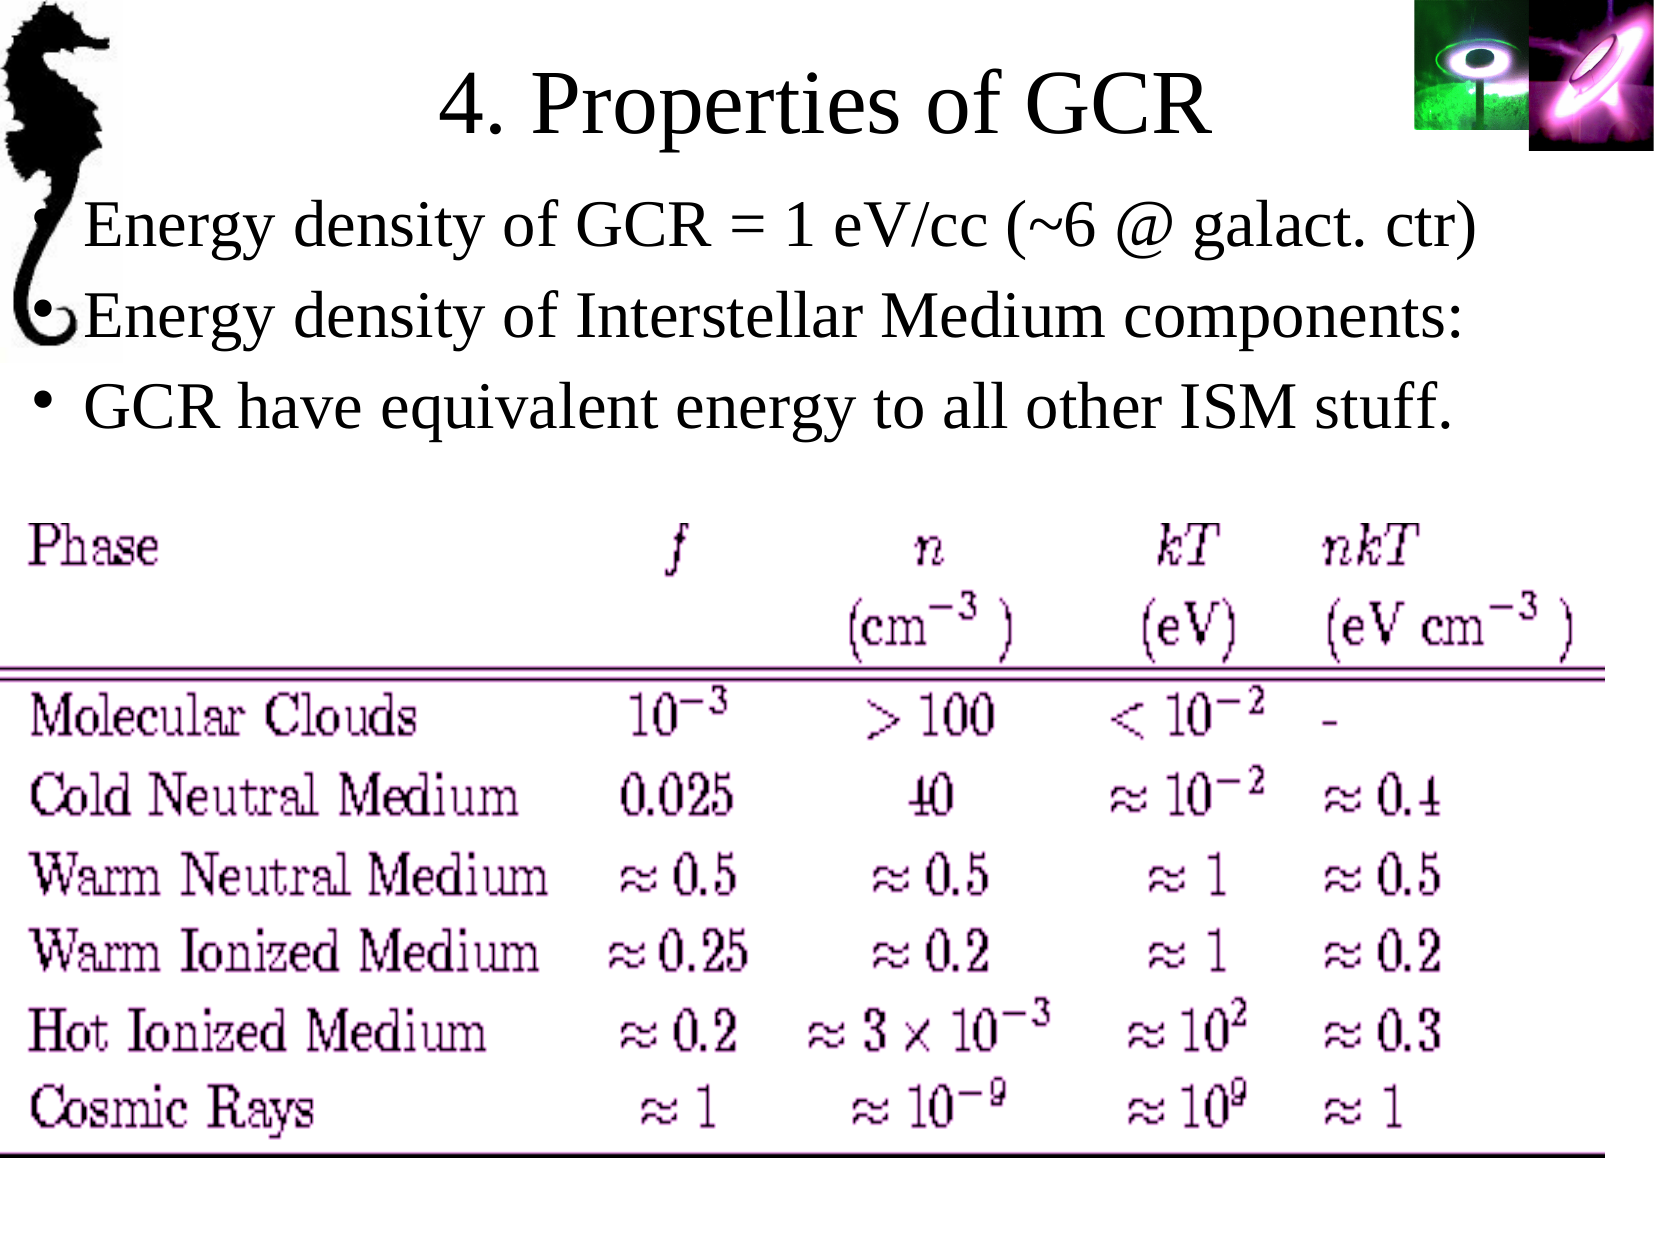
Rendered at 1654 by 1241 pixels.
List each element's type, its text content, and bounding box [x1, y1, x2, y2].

picture [1530, 0, 1654, 151]
picture [0, 0, 123, 179]
picture [0, 523, 1605, 1158]
list Energy density of GCR = 1 eV/cc (~6 @ galact. ctr) Energy density of Interstellar Medium components: GCR have equivalent energy to all other ISM stuff. [0, 179, 1654, 1241]
title 4. Properties of GCR [123, 0, 1530, 179]
